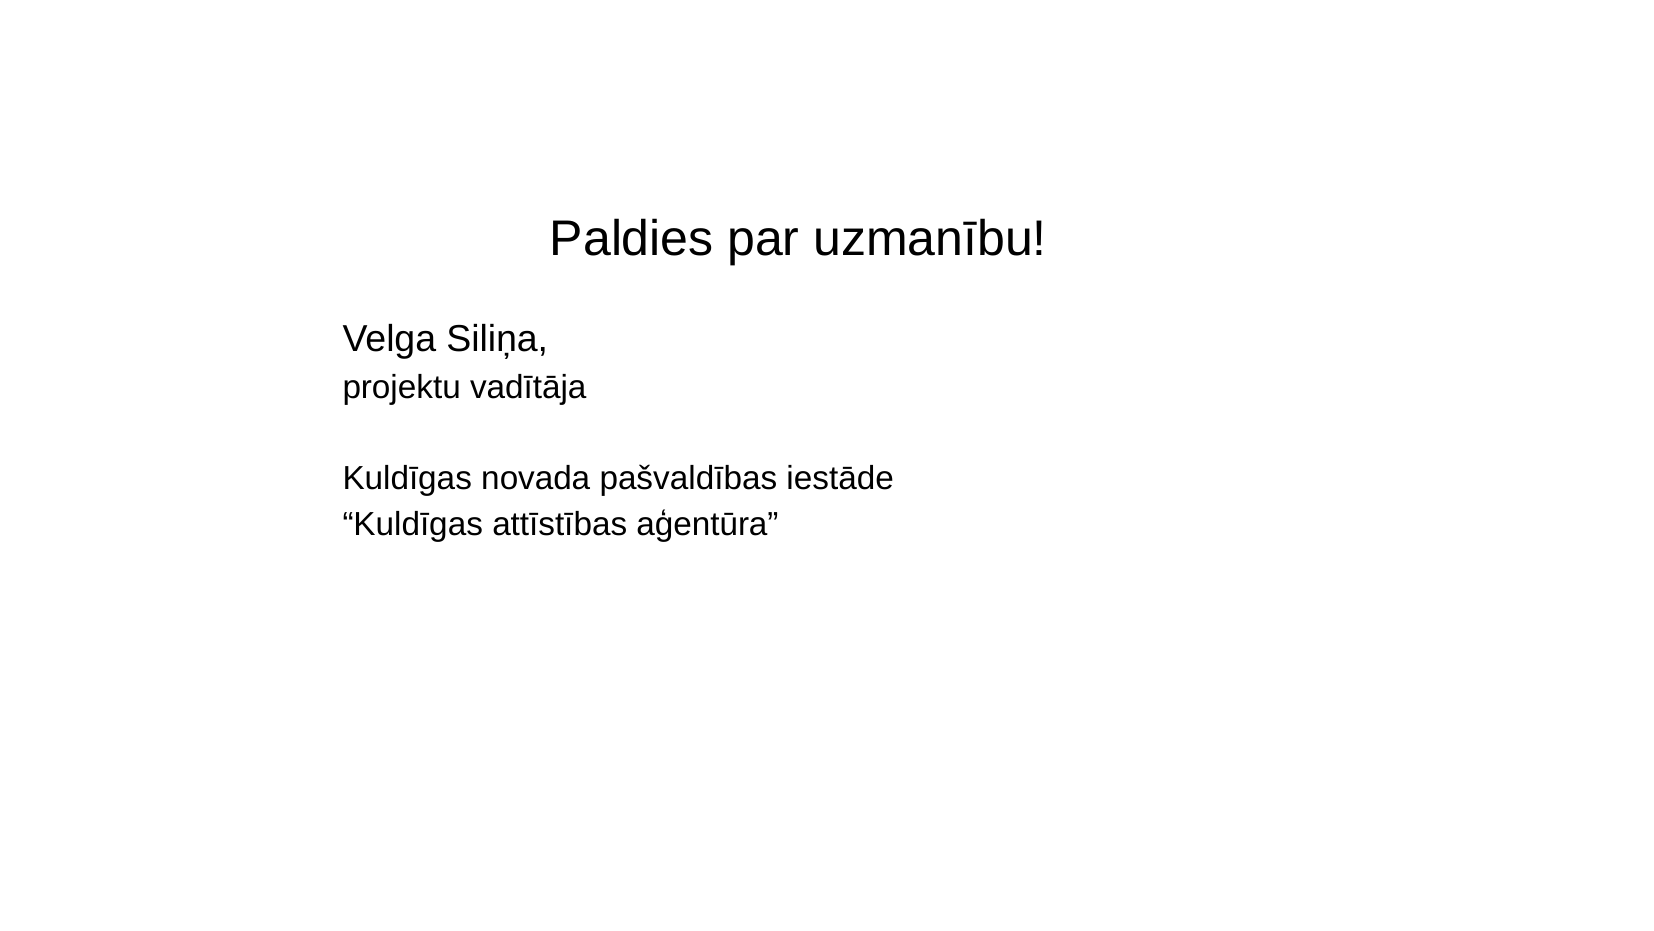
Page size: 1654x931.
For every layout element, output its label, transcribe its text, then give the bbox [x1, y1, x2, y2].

list Velga Siliņa, projektu vadītāja Kuldīgas novada pašvaldības iestāde “Kuldīgas attīstības aģentūra” [342, 307, 1654, 835]
title Paldies par uzmanību! [82, 58, 1571, 230]
